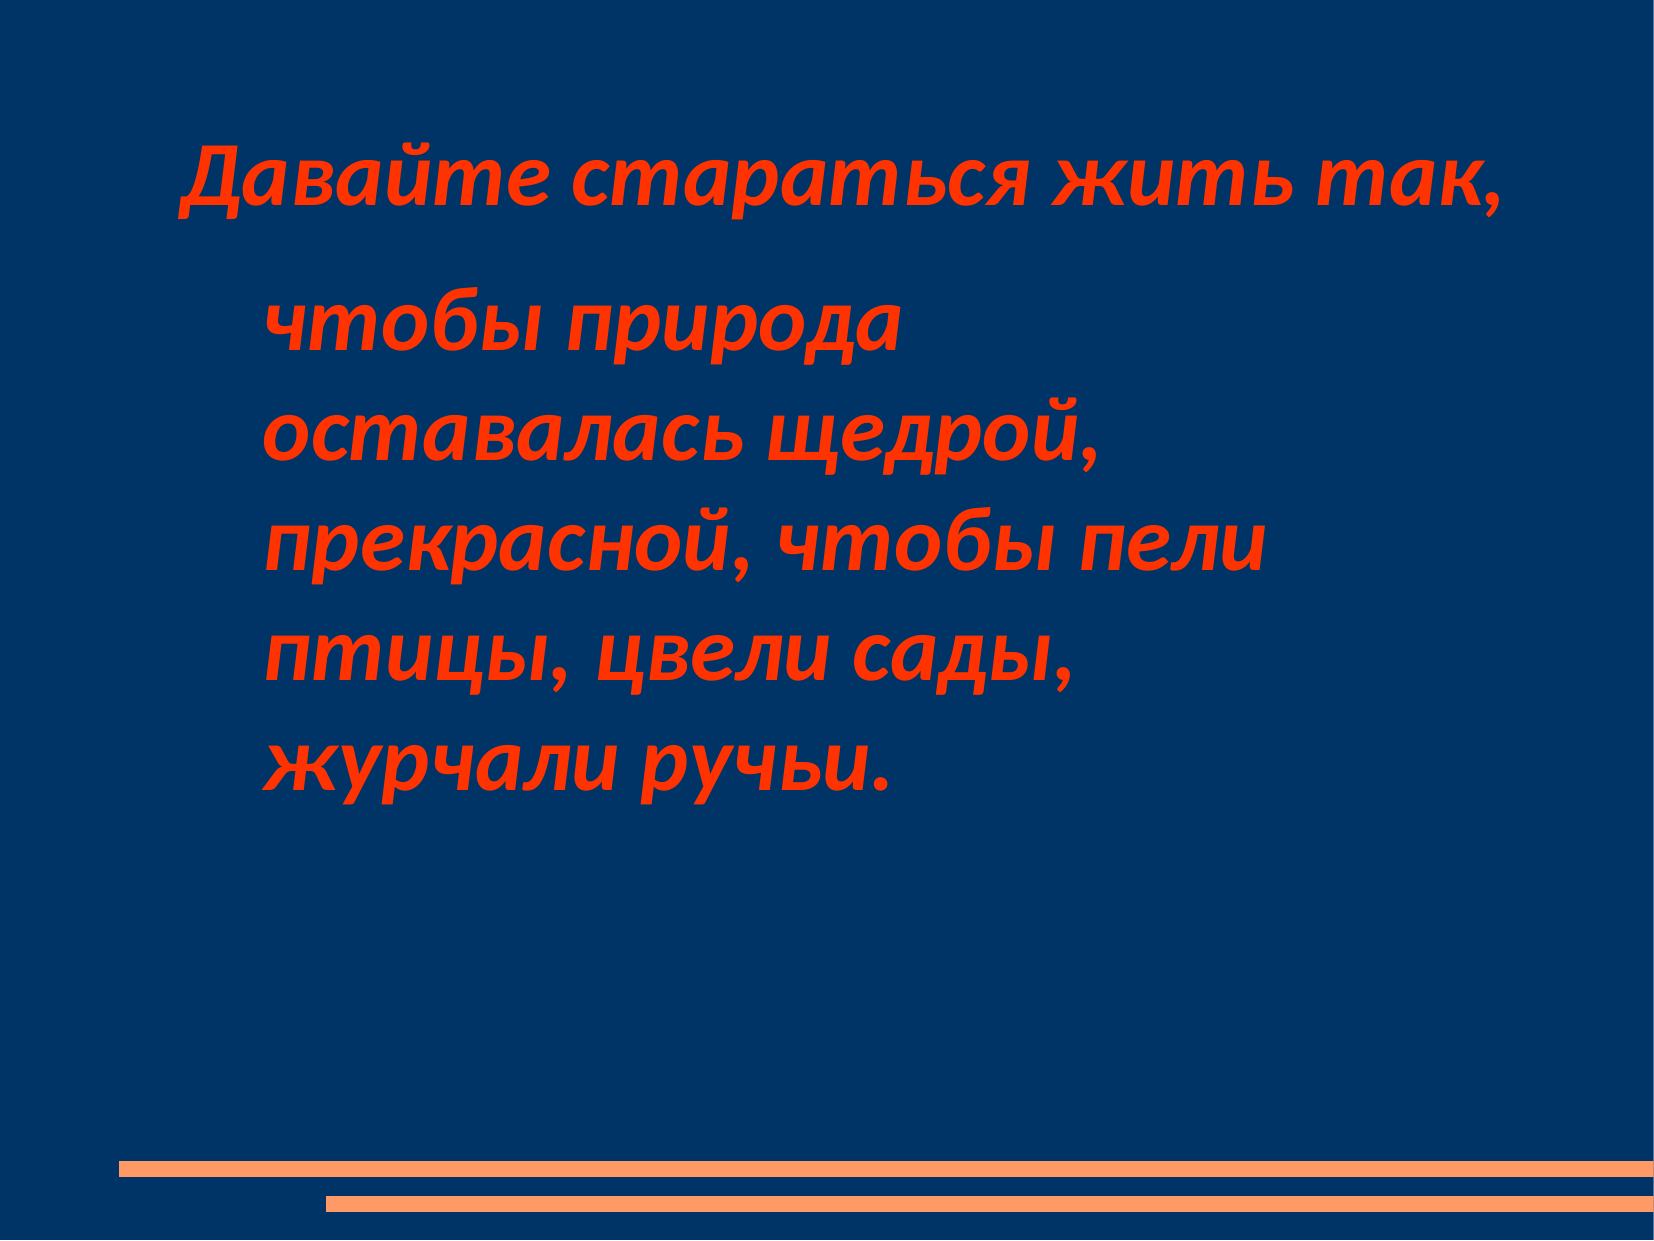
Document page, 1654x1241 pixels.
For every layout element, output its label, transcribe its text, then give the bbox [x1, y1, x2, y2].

title Давайте стараться жить так, [141, 106, 1548, 430]
subtitle чтобы природа оставалась щедрой, прекрасной, чтобы пели птицы, цвели сады, журчали ручьи. [248, 141, 1406, 1020]
